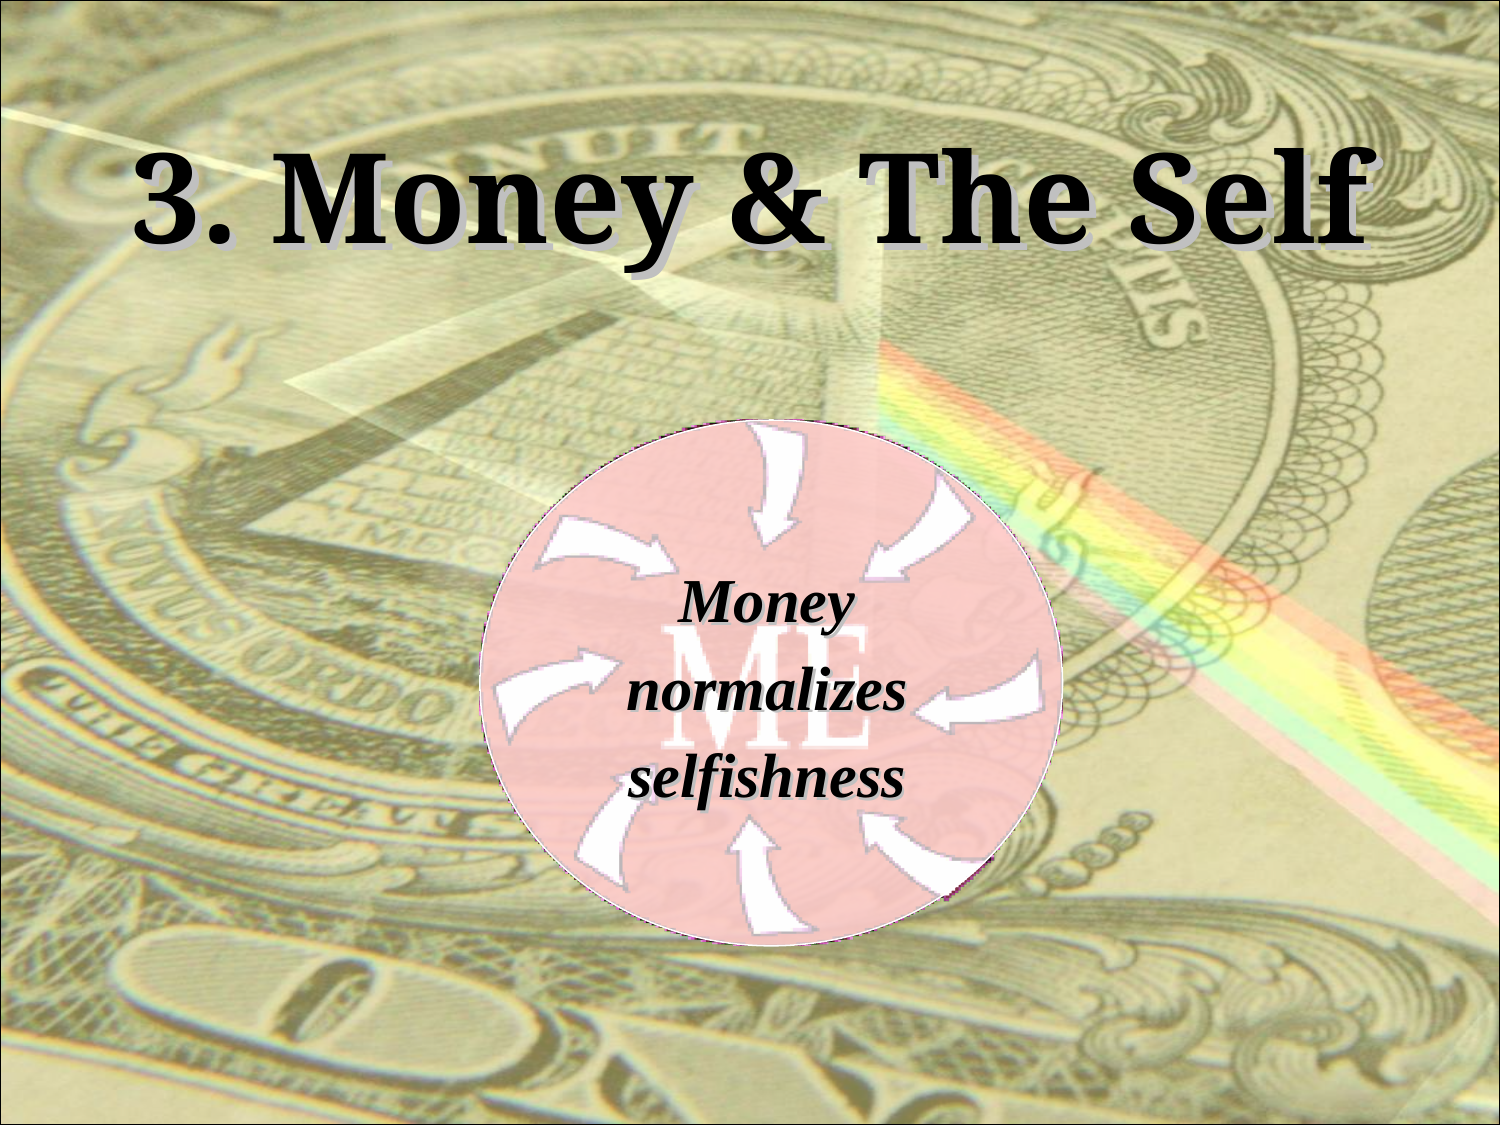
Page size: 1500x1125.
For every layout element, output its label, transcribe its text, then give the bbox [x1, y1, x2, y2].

picture [479, 419, 1063, 675]
text_box Money normalizes selfishness [544, 540, 991, 818]
picture [479, 691, 748, 946]
picture [795, 699, 1063, 946]
text_box 3. Money & The Self [0, 95, 1500, 292]
text_box [0, 292, 1500, 1125]
text_box [0, 0, 1500, 95]
